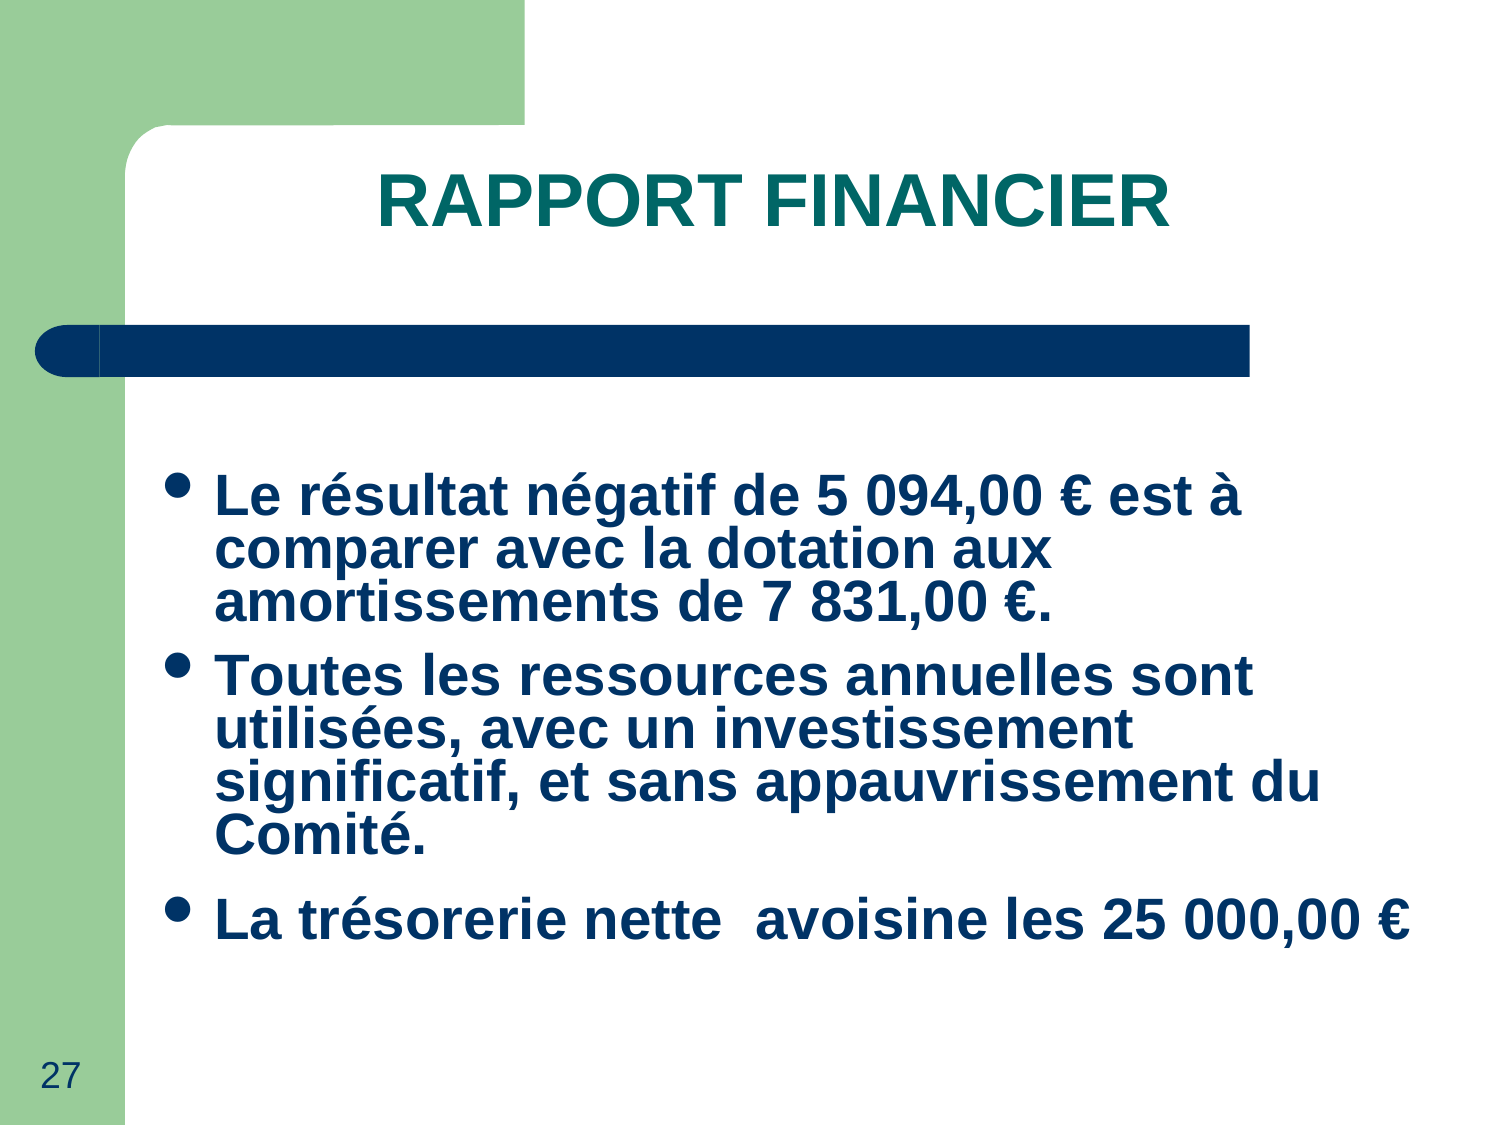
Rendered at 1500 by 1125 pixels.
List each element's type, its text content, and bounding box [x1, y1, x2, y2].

list Le résultat négatif de 5 094,00 € est à comparer avec la dotation aux amortissements de 7 831,00 €. Toutes les ressources annuelles sont utilisées, avec un investissement significatif, et sans appauvrissement du Comité. La trésorerie nette avoisine les 25 000,00 € [159, 472, 1447, 1069]
title RAPPORT FINANCIER [136, 130, 1413, 293]
